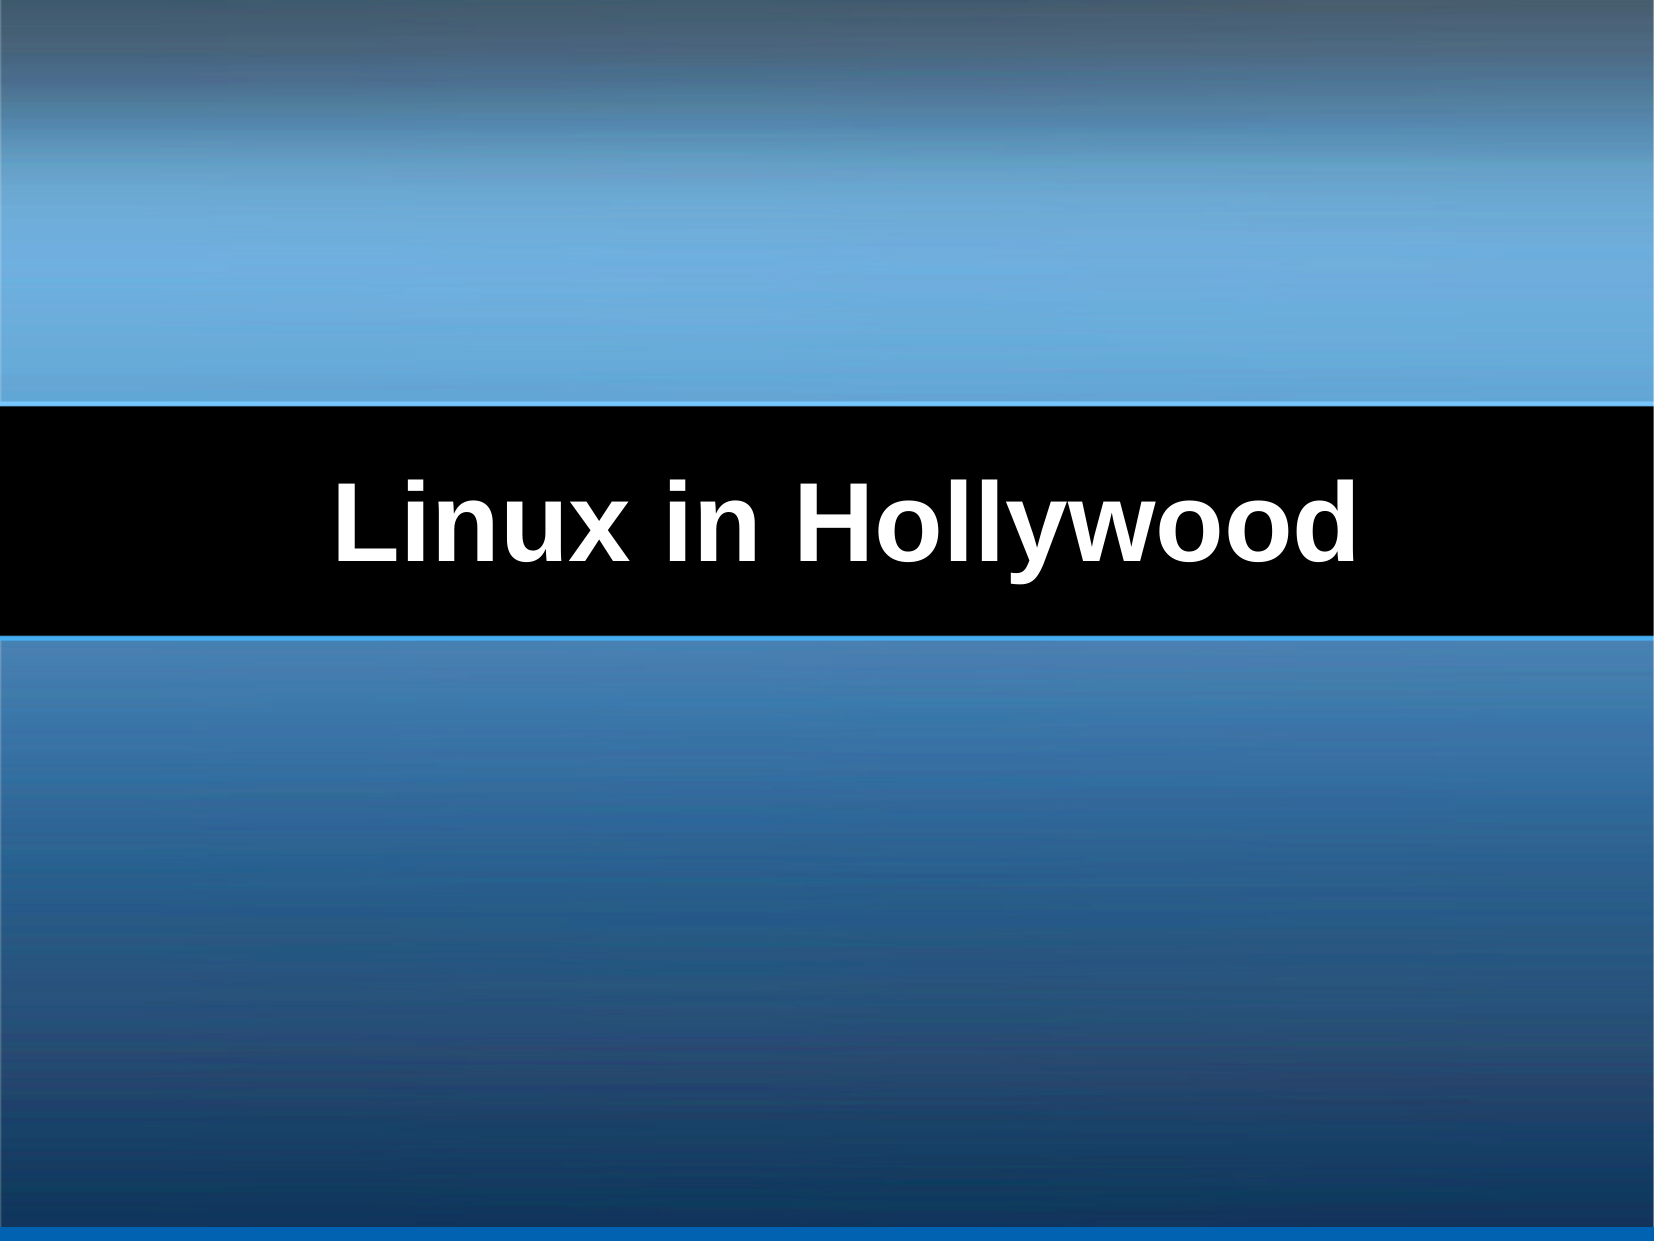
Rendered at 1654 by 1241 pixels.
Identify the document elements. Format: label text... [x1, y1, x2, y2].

title Linux in Hollywood [123, 419, 1536, 627]
picture [0, 0, 1654, 1227]
